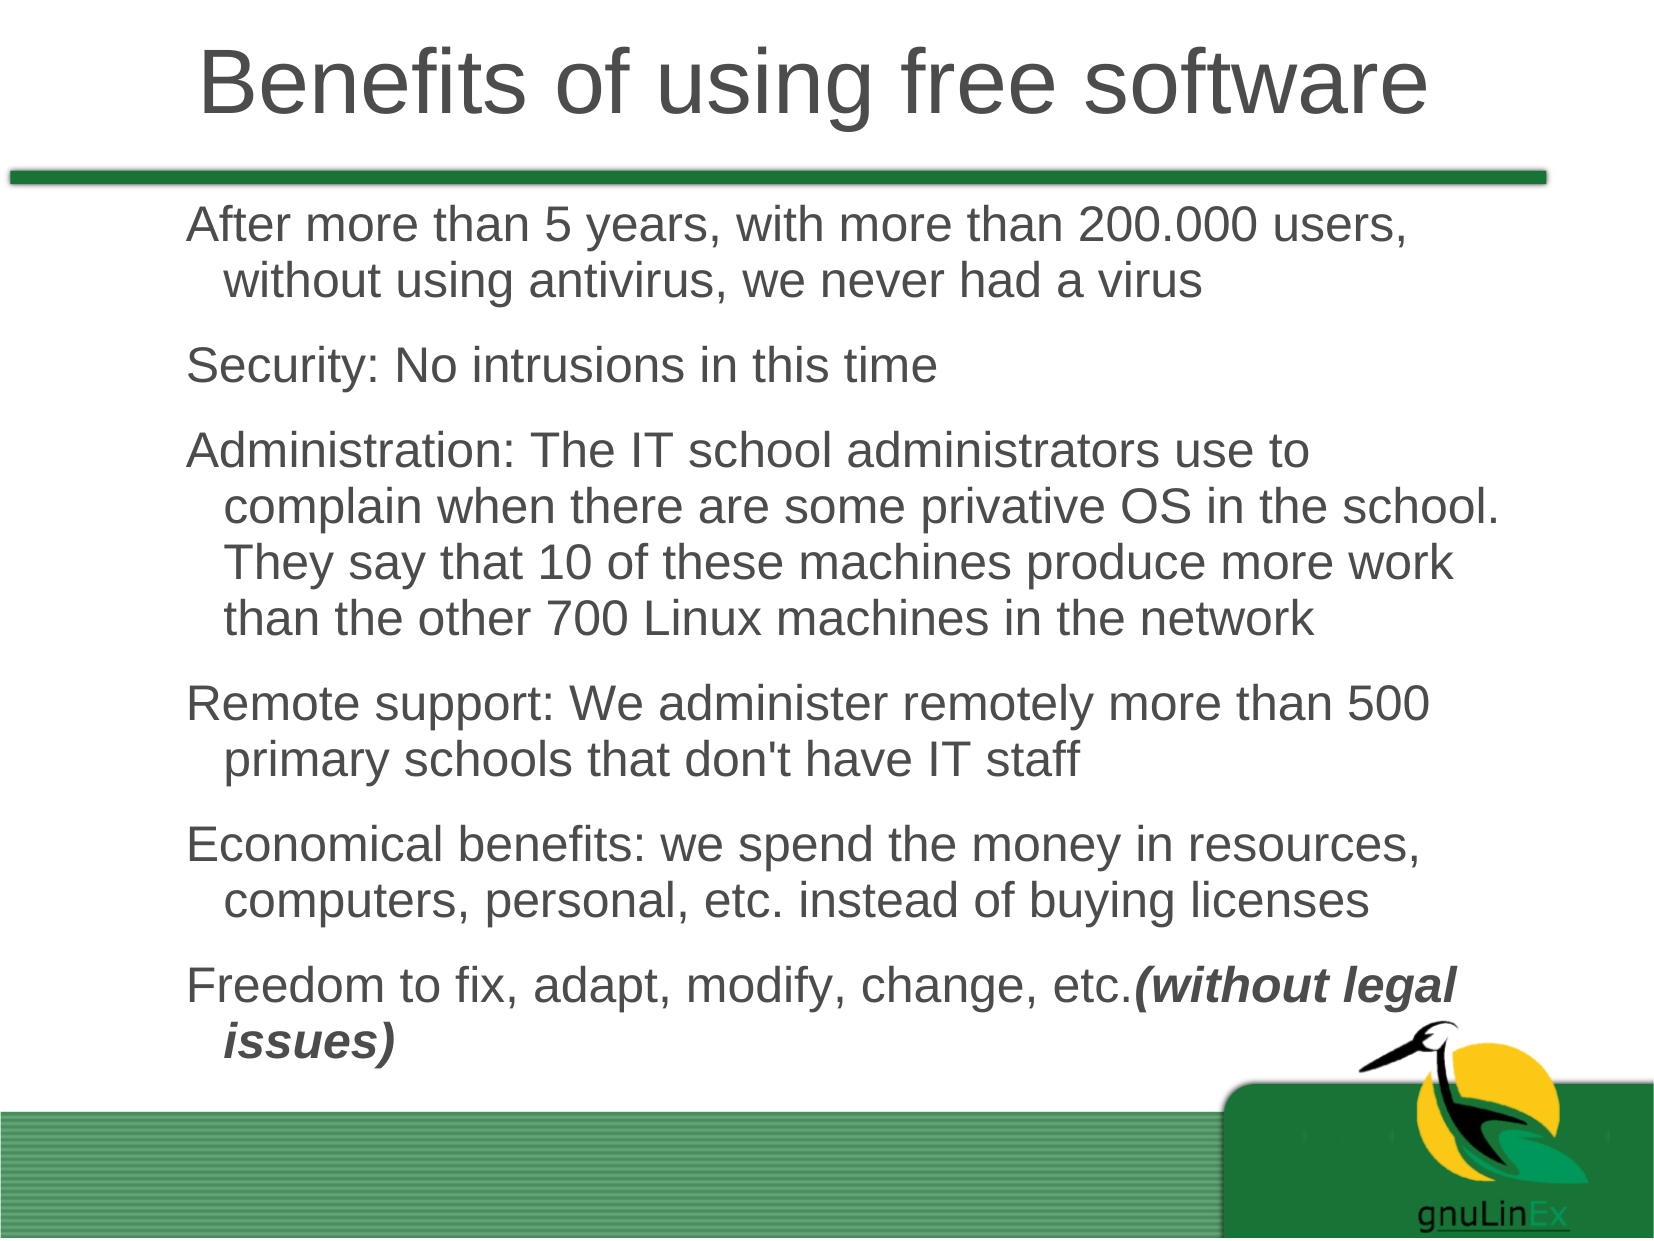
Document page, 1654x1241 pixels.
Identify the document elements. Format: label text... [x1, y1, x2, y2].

list After more than 5 years, with more than 200.000 users, without using antivirus, we never had a virus Security: No intrusions in this time Administration: The IT school administrators use to complain when there are some privative OS in the school. They say that 10 of these machines produce more work than the other 700 Linux machines in the network Remote support: We administer remotely more than 500 primary schools that don't have IT staff Economical benefits: we spend the money in resources, computers, personal, etc. instead of buying licenses Freedom to fix, adapt, modify, change, etc.(without legal issues) [110, 196, 1523, 1153]
title Benefits of using free software [121, 0, 1534, 164]
picture [0, 0, 1654, 1238]
